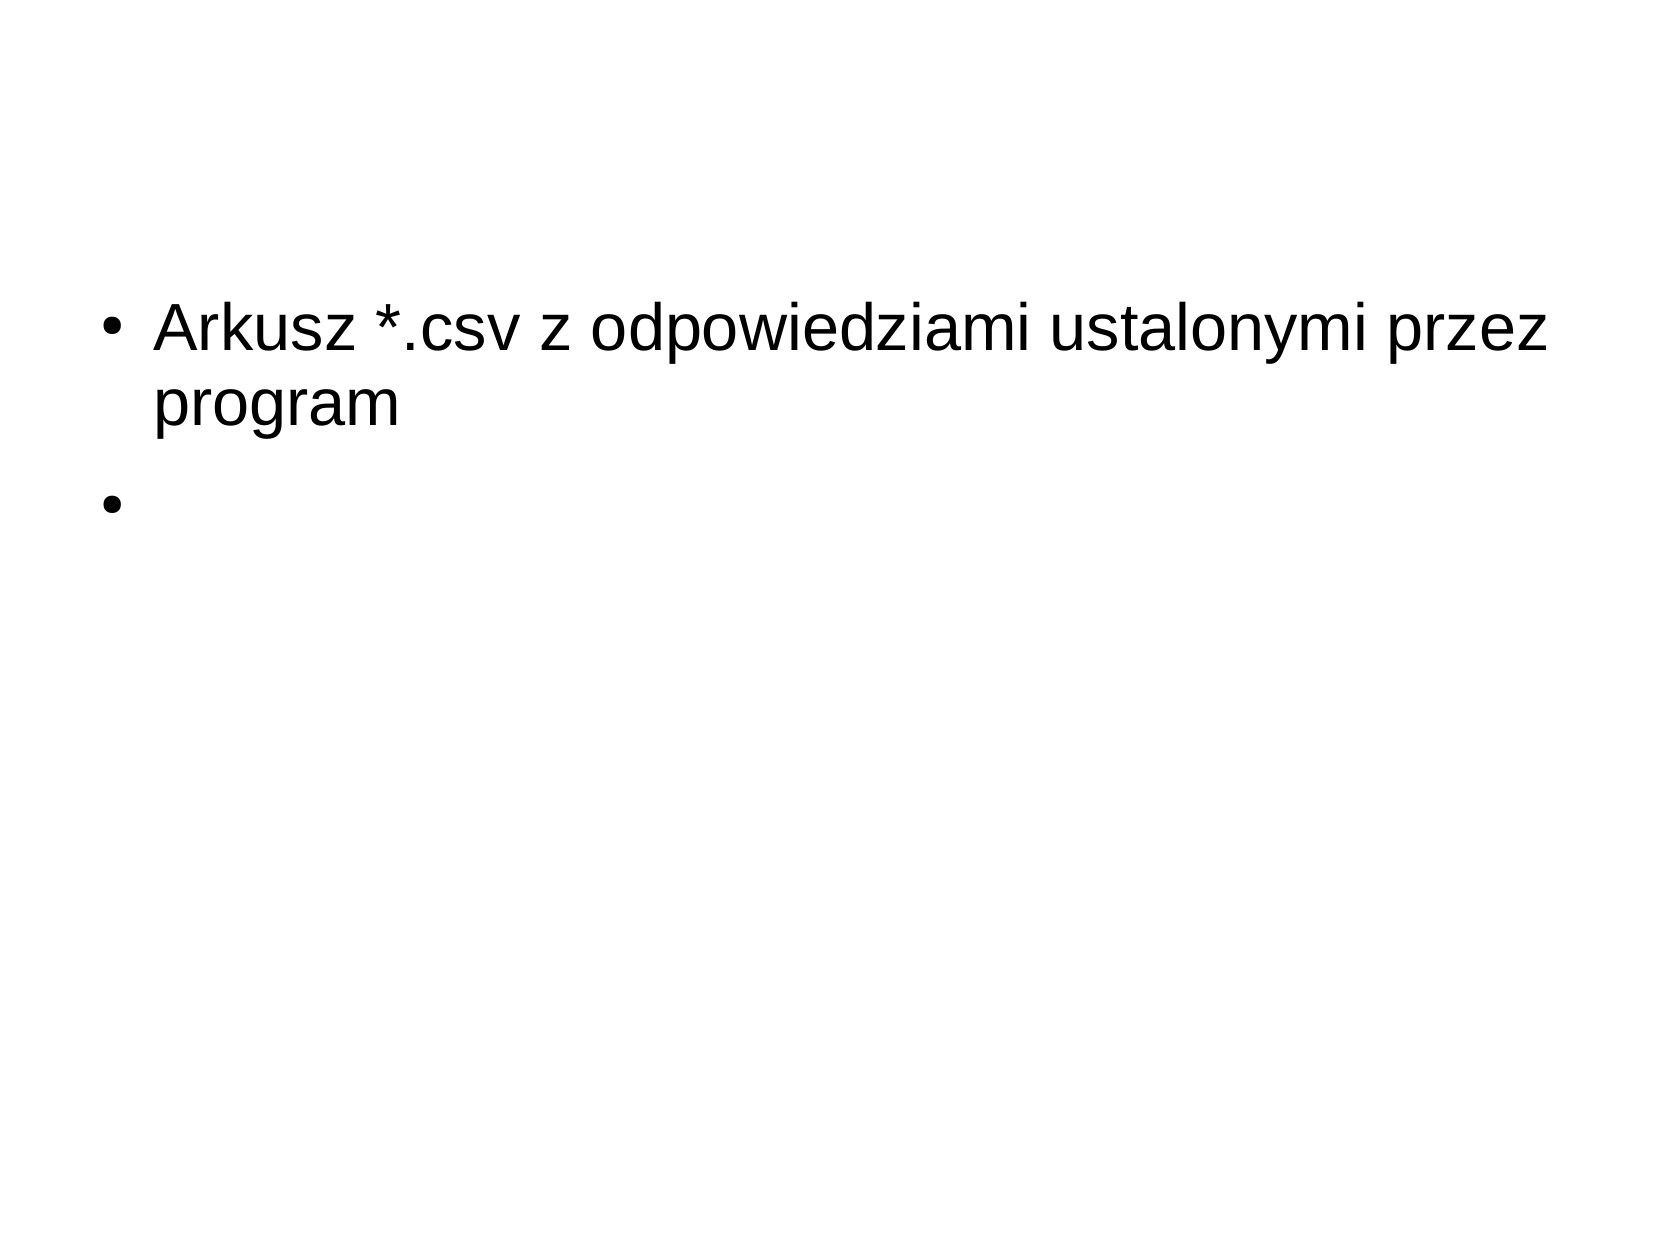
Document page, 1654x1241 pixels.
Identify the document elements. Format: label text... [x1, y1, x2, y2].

list Arkusz *.csv z odpowiedziami ustalonymi przez program [82, 290, 1571, 1010]
